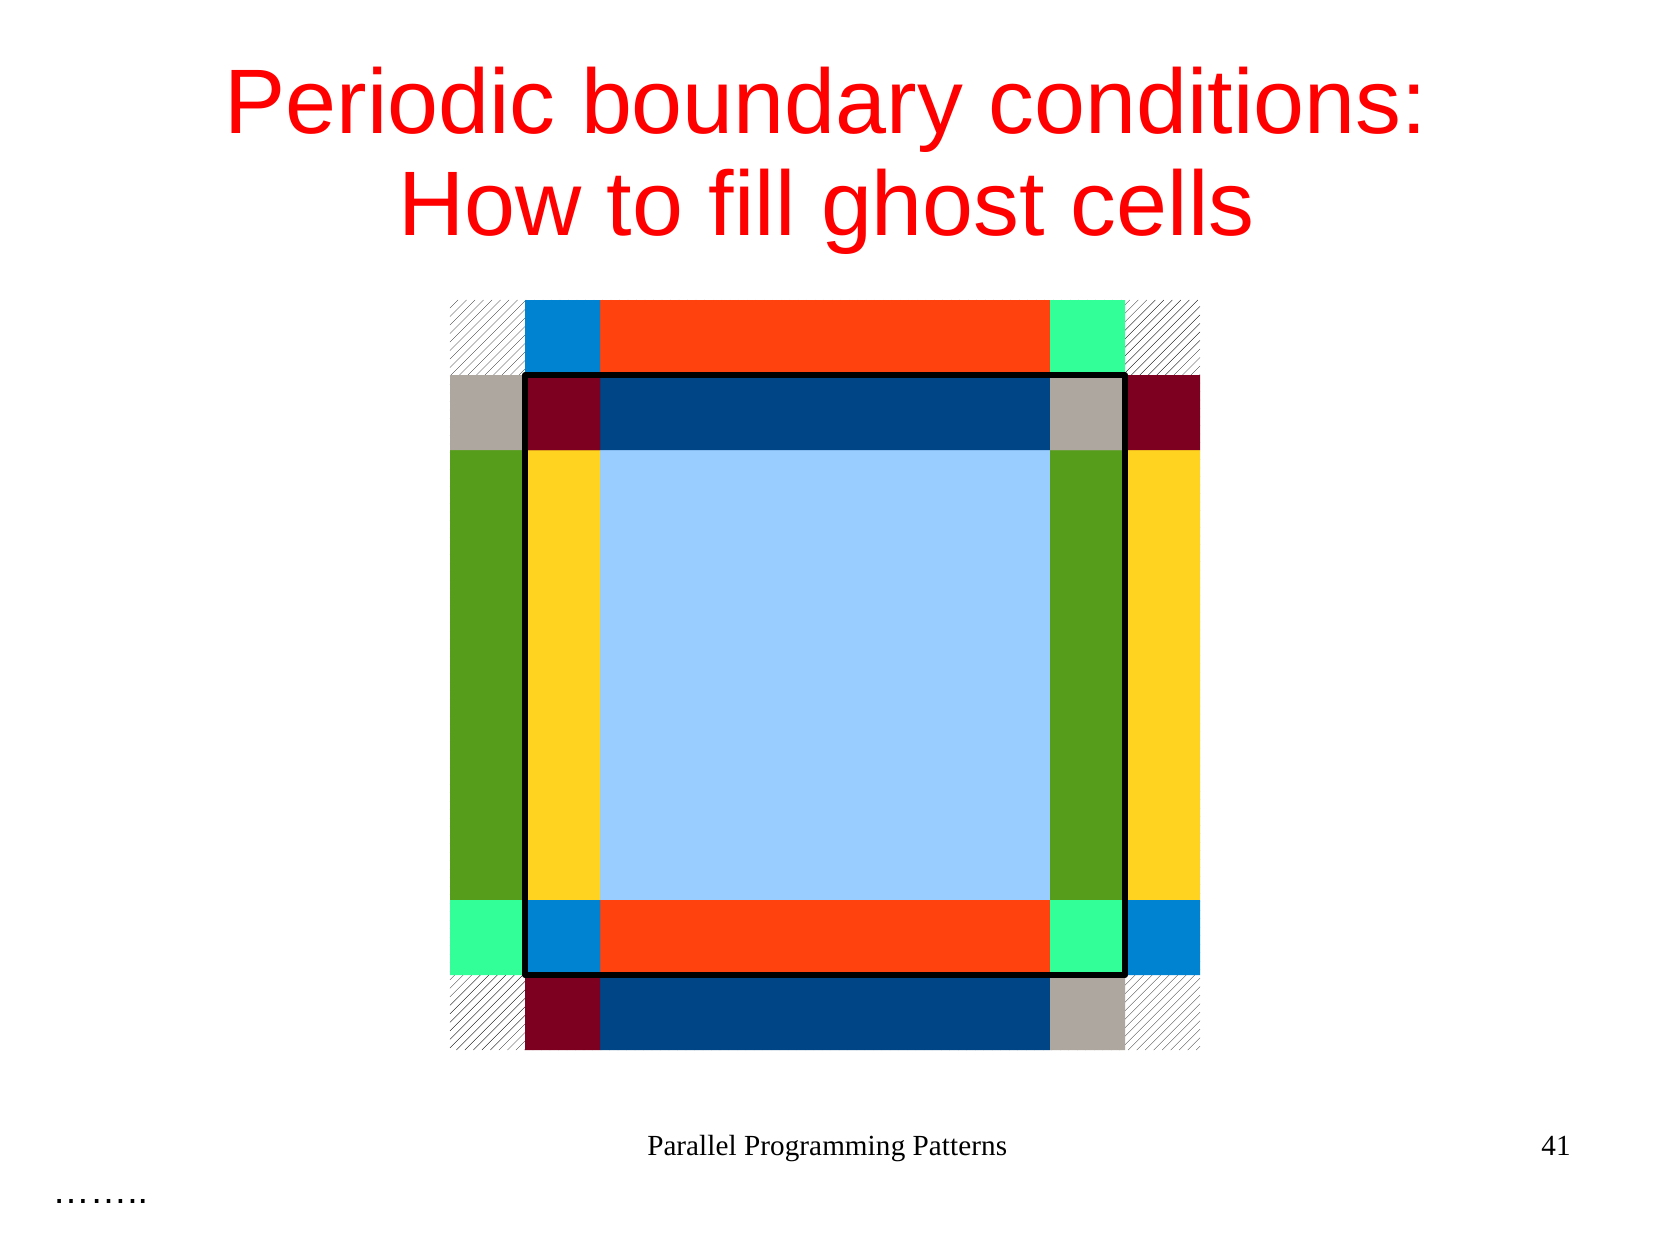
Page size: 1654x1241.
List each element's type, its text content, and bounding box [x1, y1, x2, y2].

text_box …….. [37, 1162, 188, 1220]
title Periodic boundary conditions: How to fill ghost cells [82, 49, 1571, 257]
text_box [450, 300, 1201, 1051]
